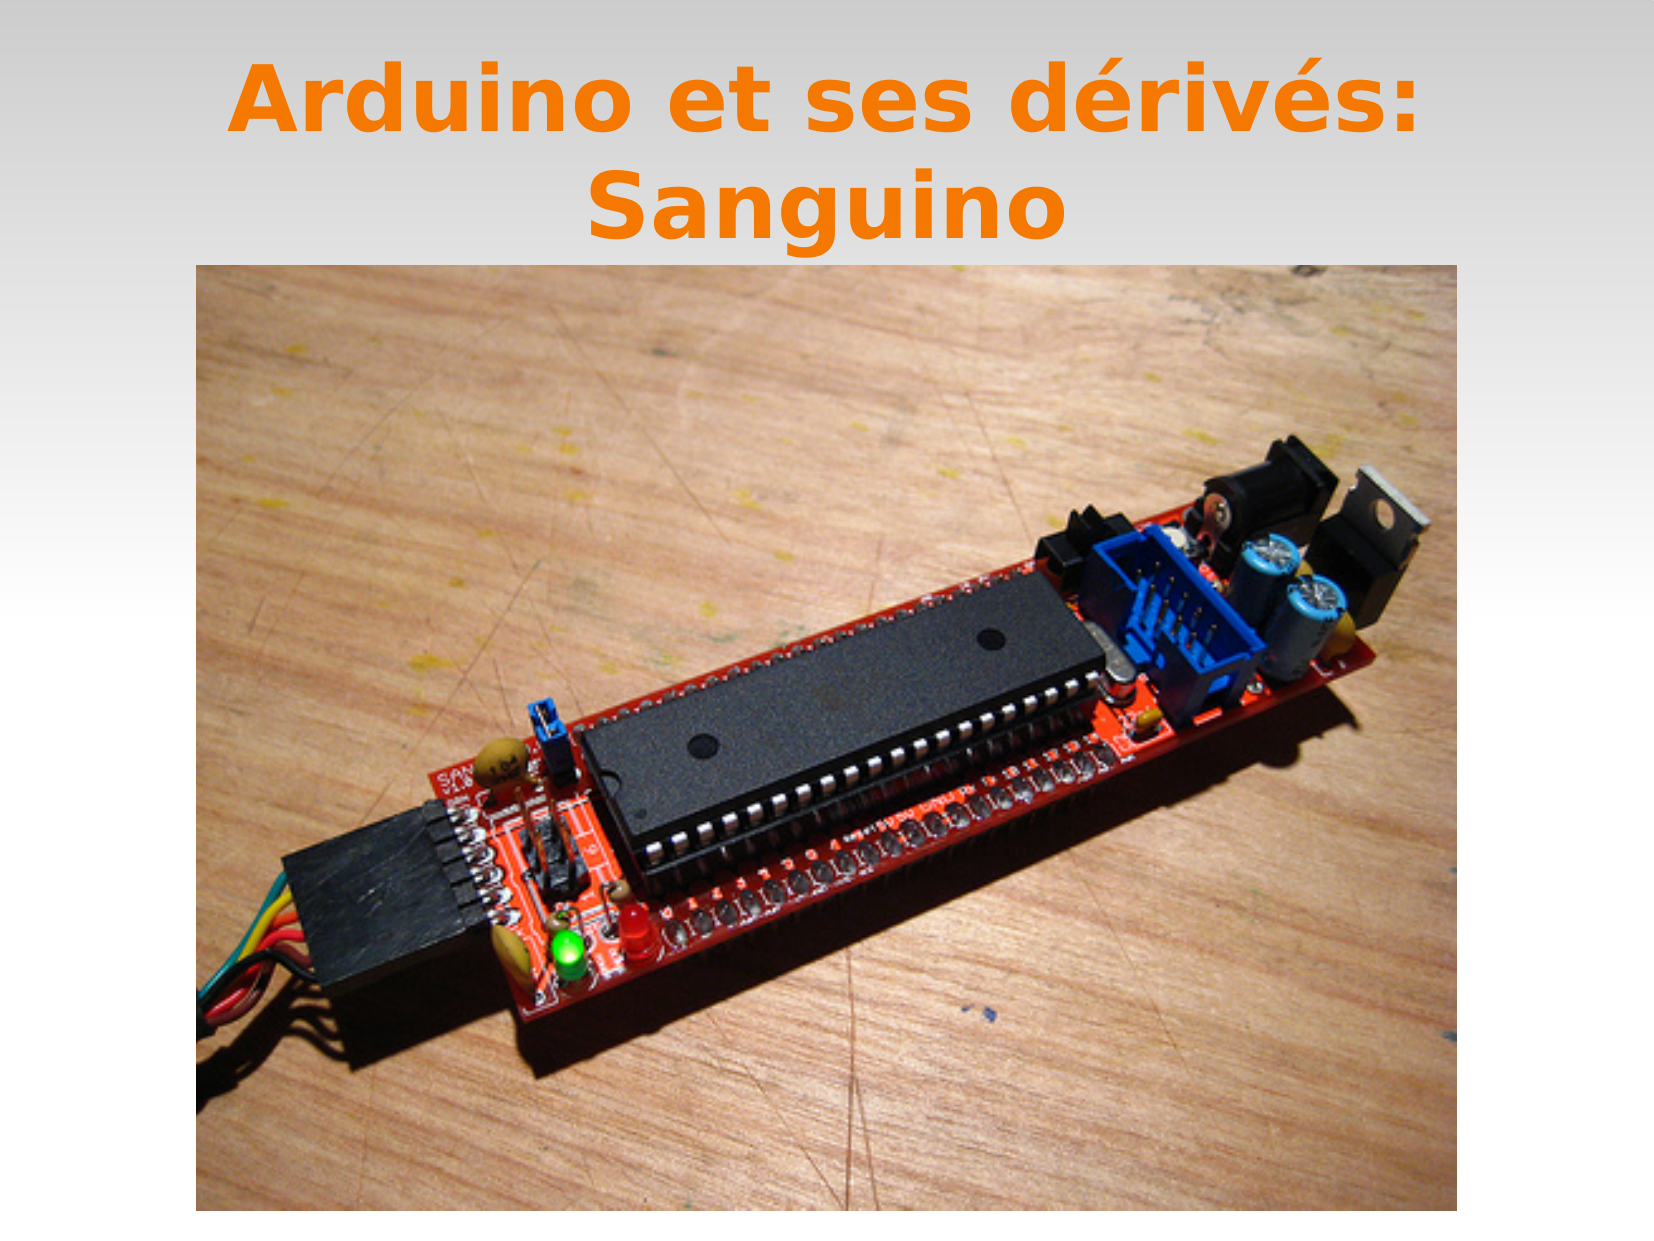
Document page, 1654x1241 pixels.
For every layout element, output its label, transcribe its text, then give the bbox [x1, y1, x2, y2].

title Arduino et ses dérivés: Sanguino [82, 45, 1571, 261]
picture [196, 265, 1457, 1211]
